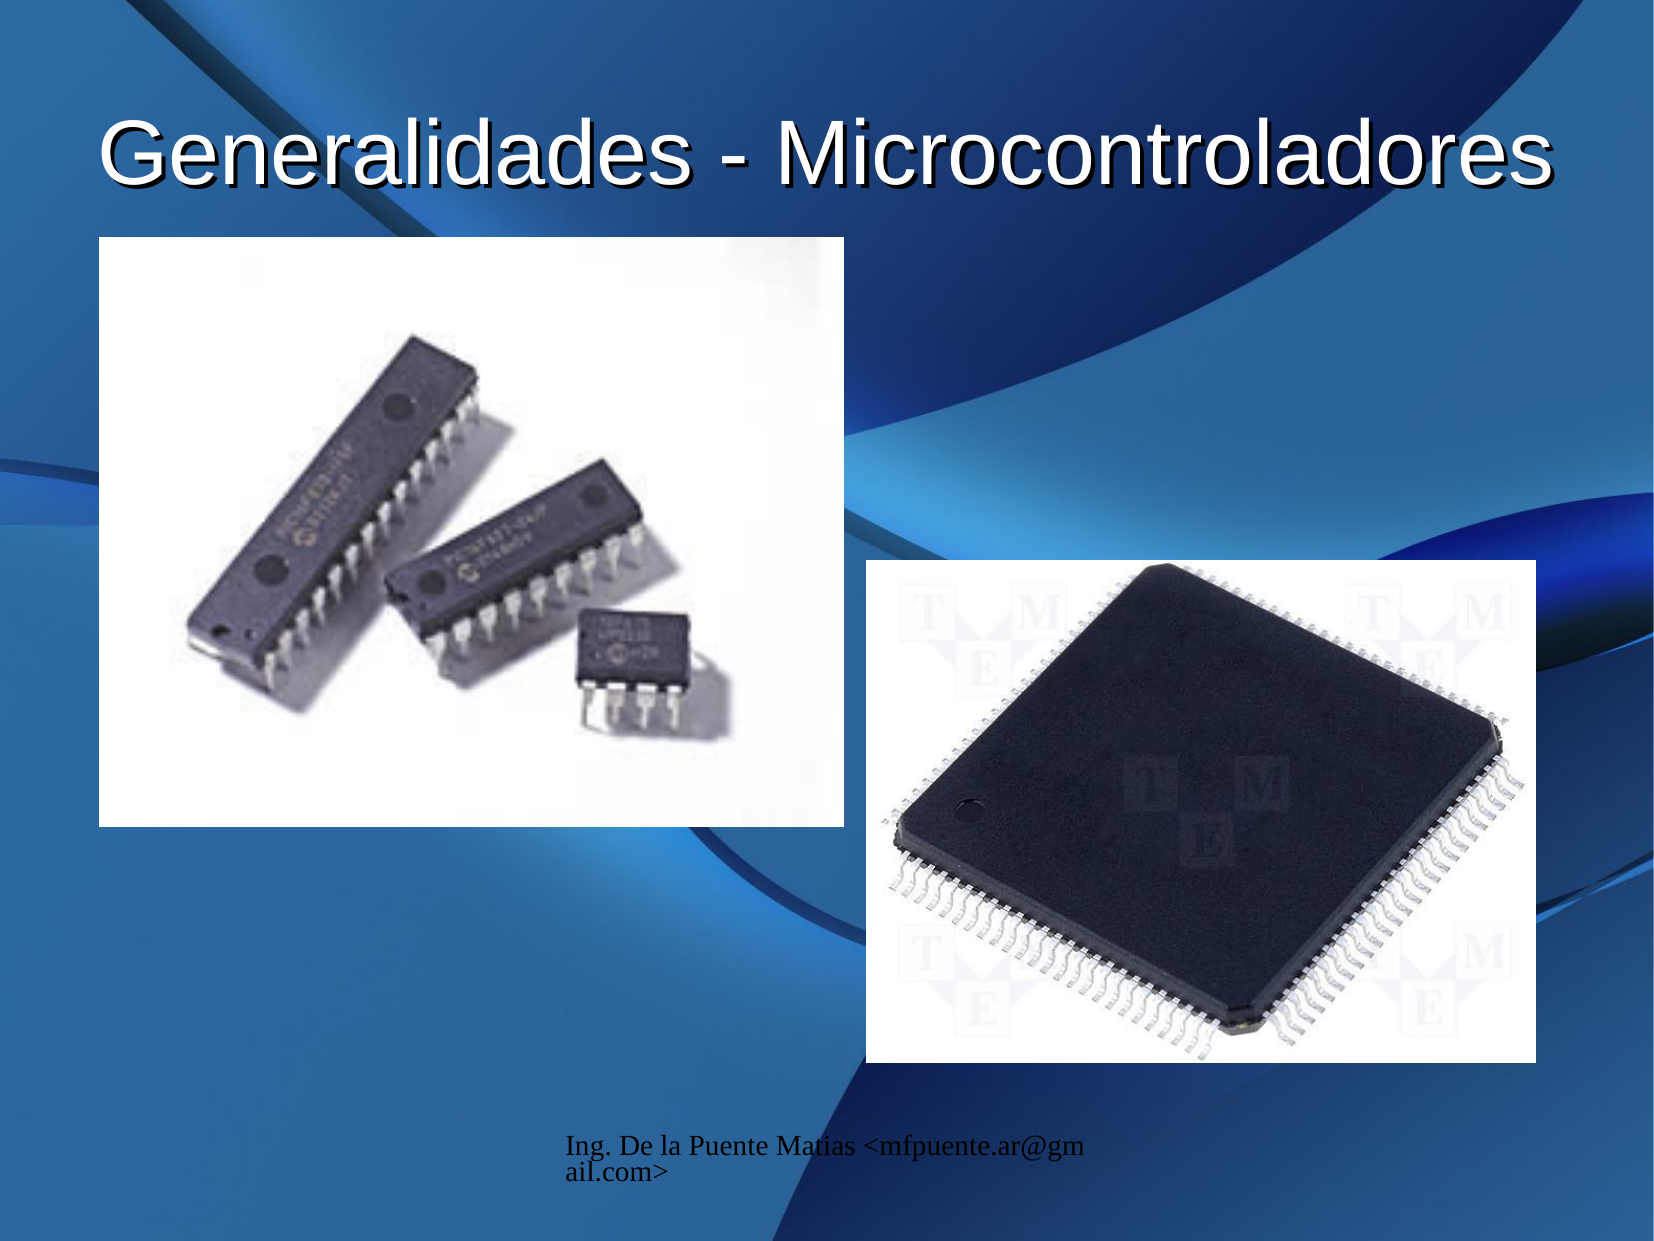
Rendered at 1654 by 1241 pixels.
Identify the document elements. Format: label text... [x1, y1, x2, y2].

title Generalidades - Microcontroladores [82, 49, 1571, 257]
picture [0, 0, 1654, 1241]
